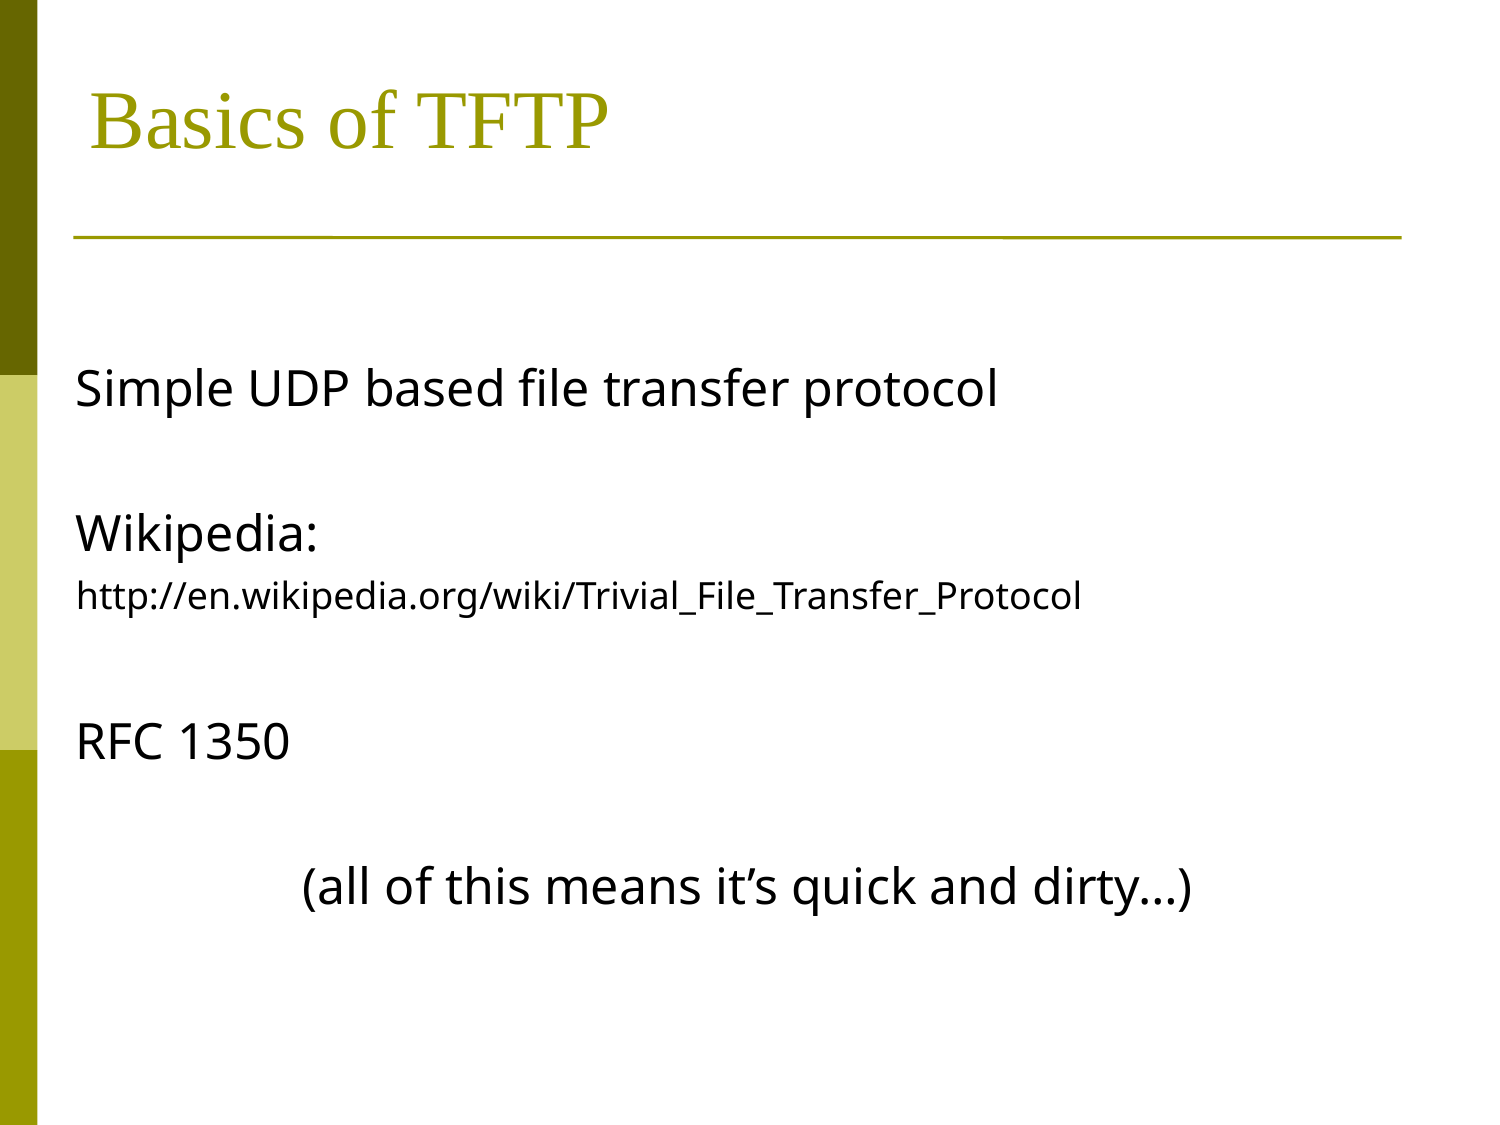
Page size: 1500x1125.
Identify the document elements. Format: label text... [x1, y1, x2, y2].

text_box [0, 0, 38, 1125]
list Simple UDP based file transfer protocol Wikipedia: http://en.wikipedia.org/wiki/Trivial_File_Transfer_Protocol RFC 1350 (all of this means it’s quick and dirty…) [67, 265, 1418, 1125]
title Basics of TFTP [75, 0, 1426, 233]
